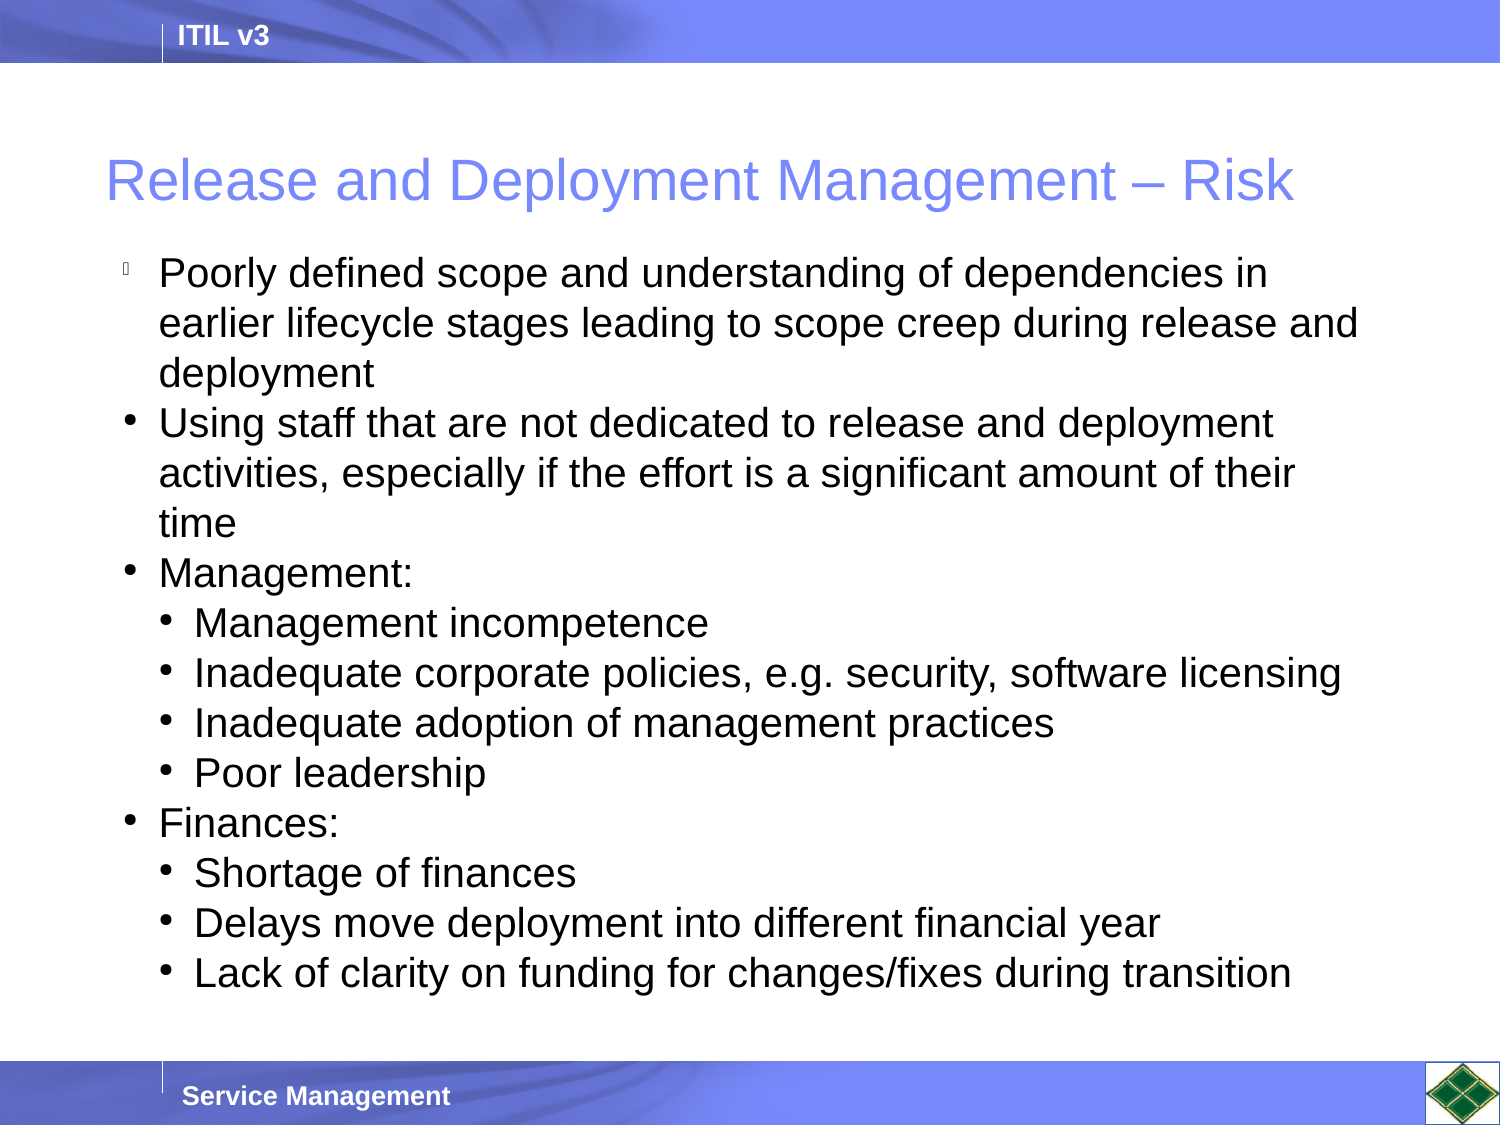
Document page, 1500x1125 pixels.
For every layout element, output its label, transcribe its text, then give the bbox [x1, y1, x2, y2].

picture [0, 0, 1500, 63]
picture [1426, 1063, 1499, 1124]
picture [0, 1061, 1500, 1125]
text_box Release and Deployment Management – Risk [90, 121, 1443, 221]
text_box Poorly defined scope and understanding of dependencies in earlier lifecycle stages leading to scope creep during release and deployment Using staff that are not dedicated to release and deployment activities, especially if the effort is a significant amount of their time Management: Management incompetence Inadequate corporate policies, e.g. security, software licensing Inadequate adoption of management practices Poor leadership Finances: Shortage of finances Delays move deployment into different financial year Lack of clarity on funding for changes/fixes during transition [108, 238, 1384, 879]
